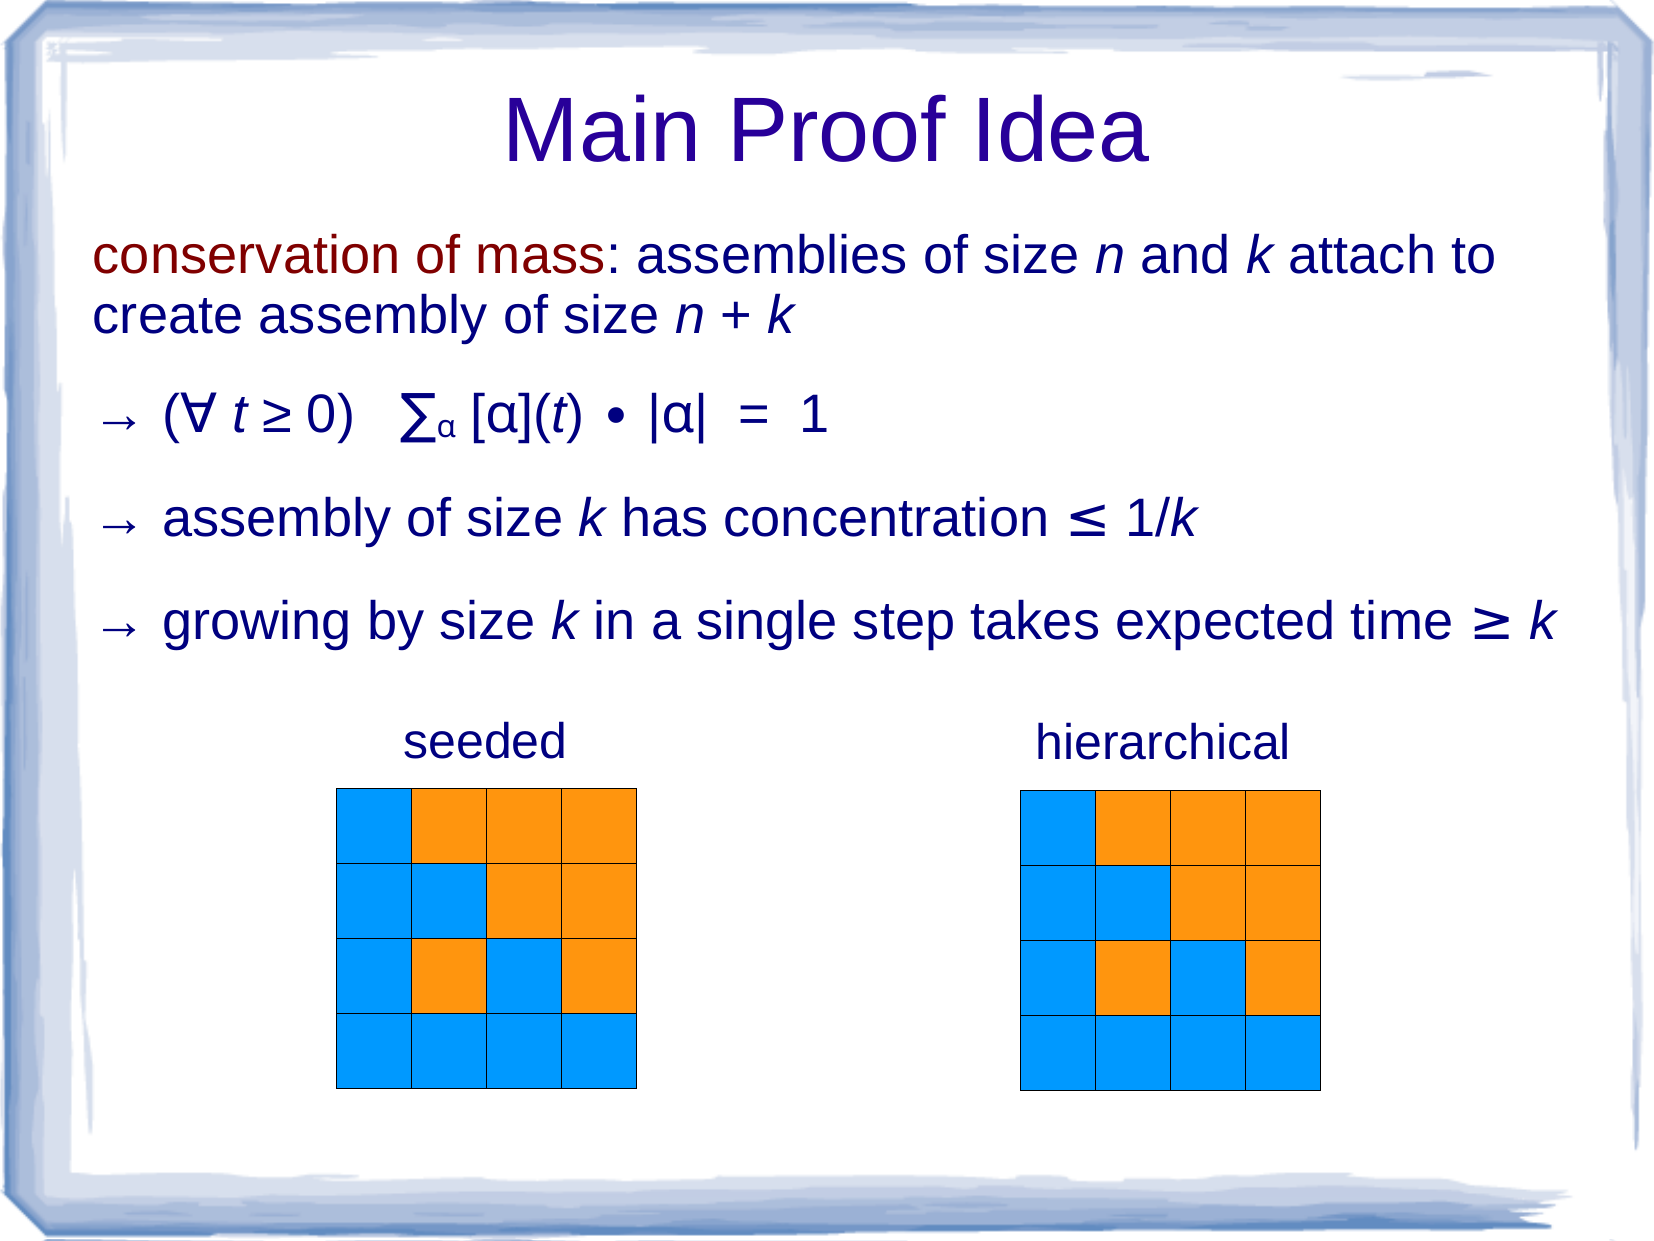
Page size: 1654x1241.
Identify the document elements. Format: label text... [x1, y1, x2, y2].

text_box hierarchical [977, 706, 1350, 778]
text_box seeded [299, 706, 672, 777]
text_box [1020, 790, 1321, 1091]
list conservation of mass: assemblies of size n and k attach to create assembly of size n + k → (∀ t ≥ 0) ∑α [α](t) ∙ |α| = 1 → assembly of size k has concentration ≤ 1/k → growing by size k in a single step takes expected time ≥ k [92, 224, 1595, 667]
picture [0, 0, 1654, 1241]
text_box [336, 788, 637, 1089]
title Main Proof Idea [82, 25, 1571, 233]
